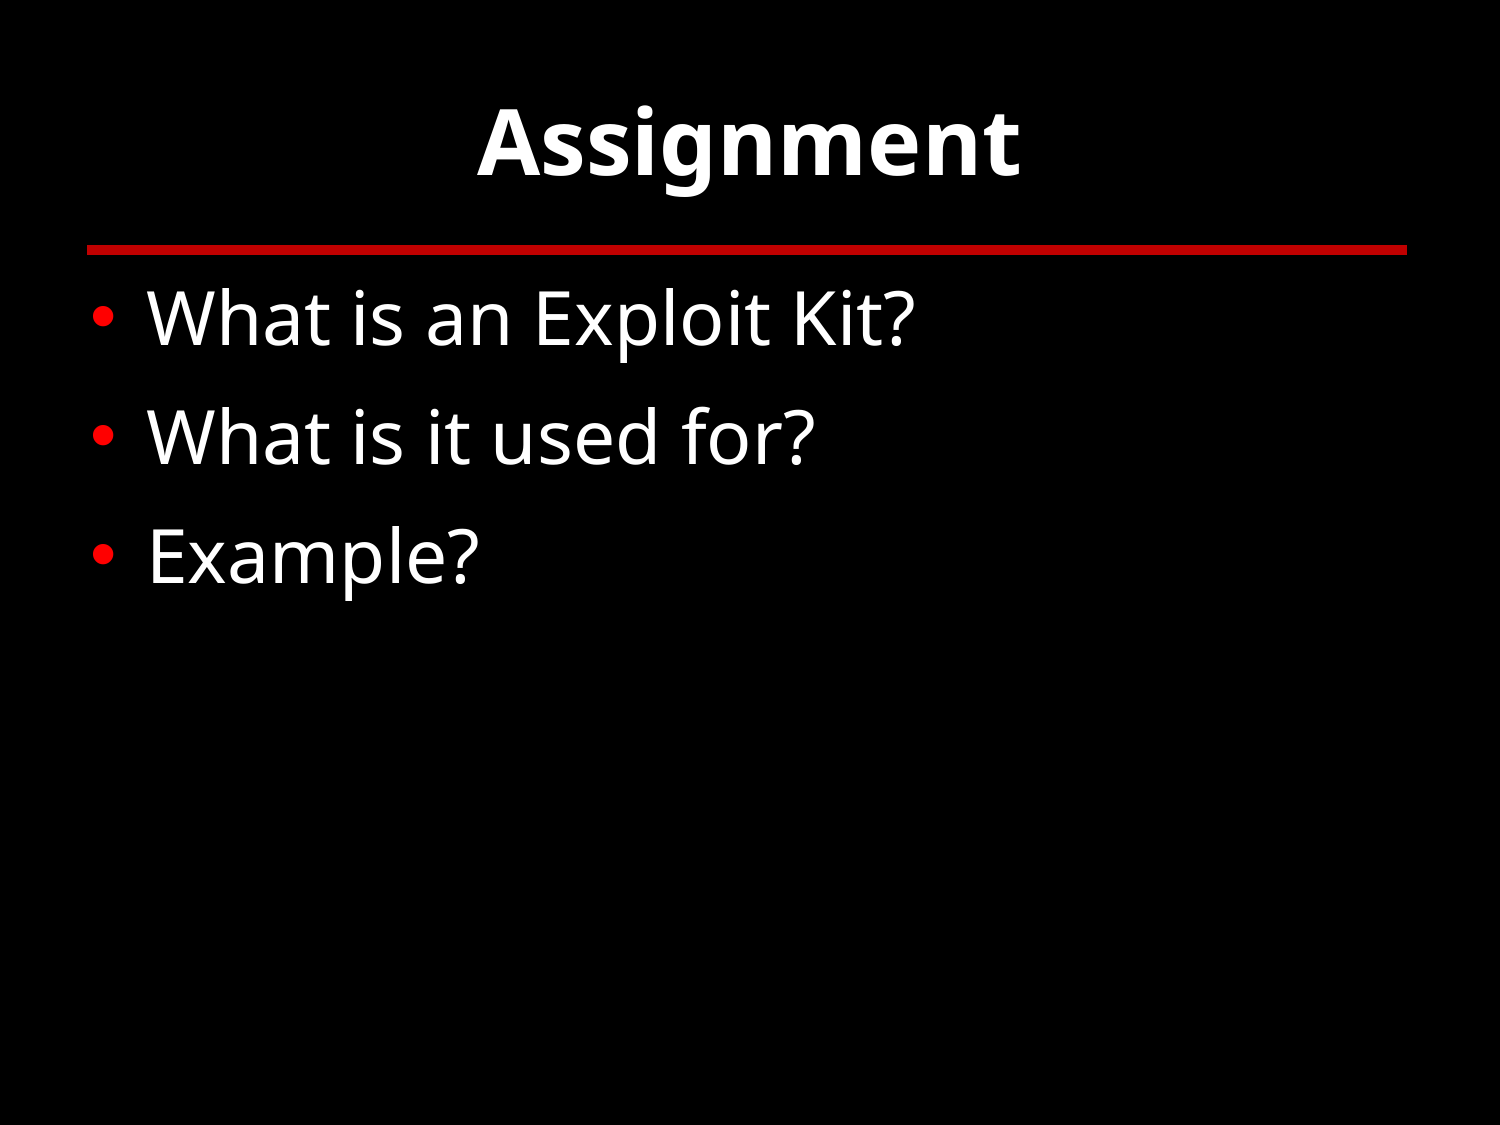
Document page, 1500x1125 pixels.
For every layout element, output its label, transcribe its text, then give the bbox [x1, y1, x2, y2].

title Assignment [75, 45, 1425, 233]
list What is an Exploit Kit? What is it used for? Example? [75, 262, 1425, 1005]
